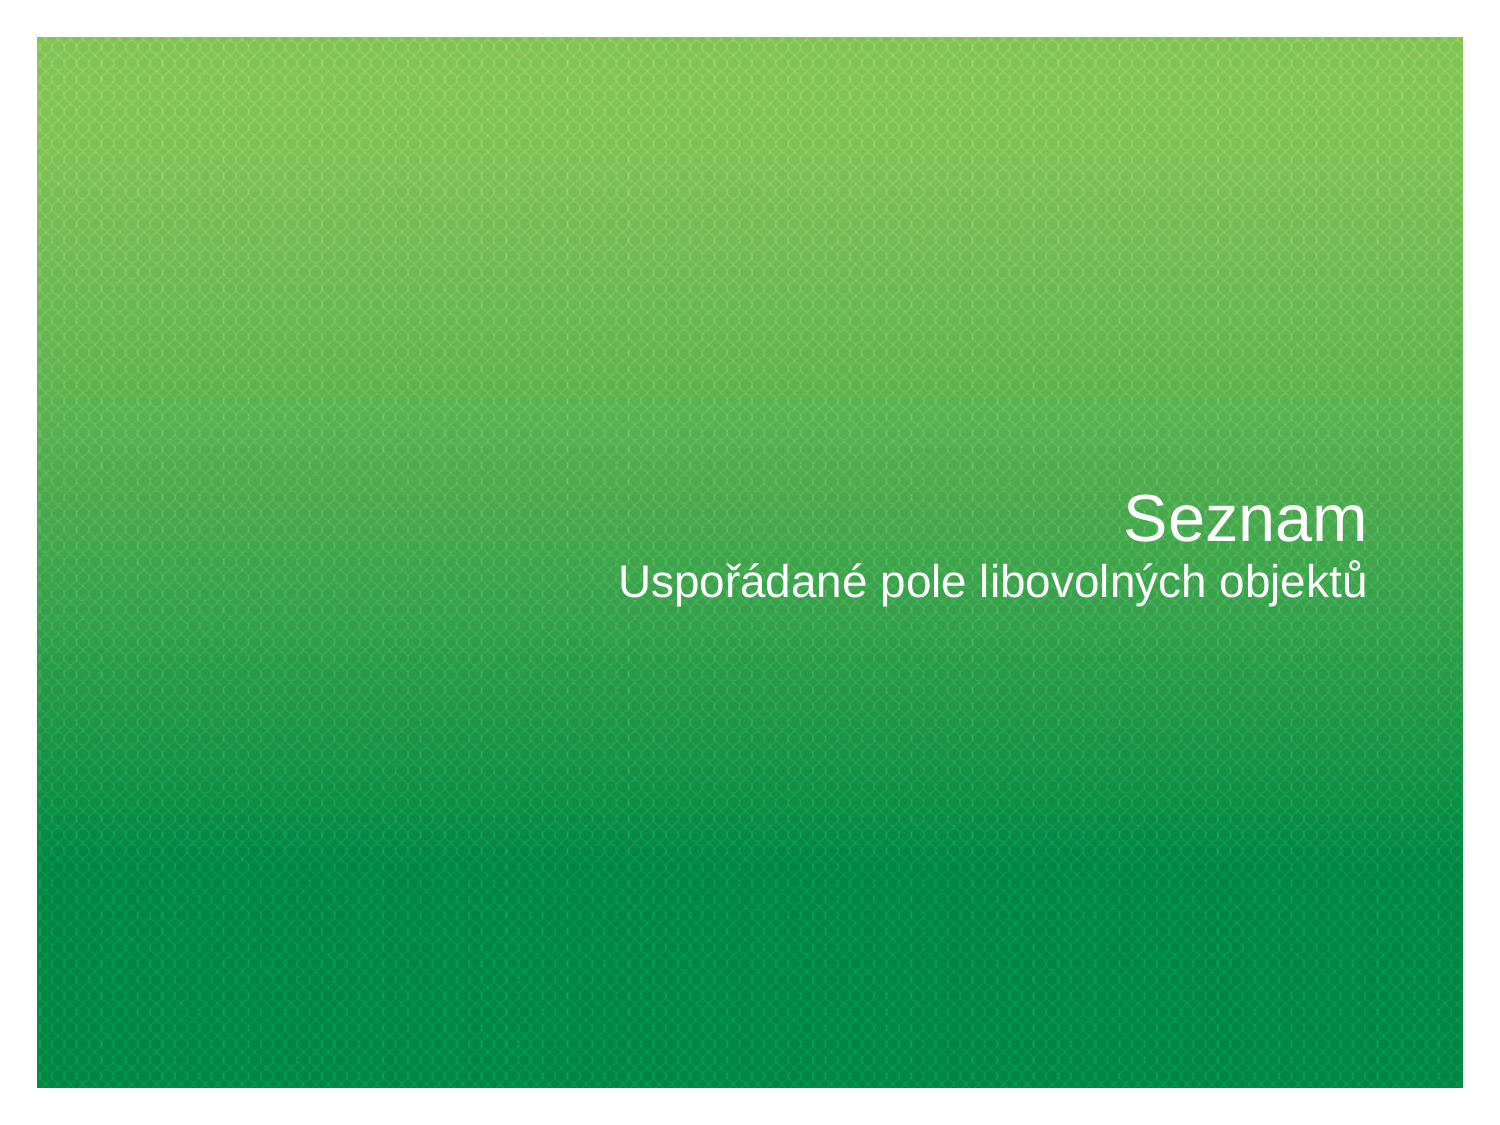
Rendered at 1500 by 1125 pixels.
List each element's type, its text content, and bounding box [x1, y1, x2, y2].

picture [37, 37, 1463, 1088]
title Seznam Uspořádané pole libovolných objektů [135, 450, 1369, 638]
